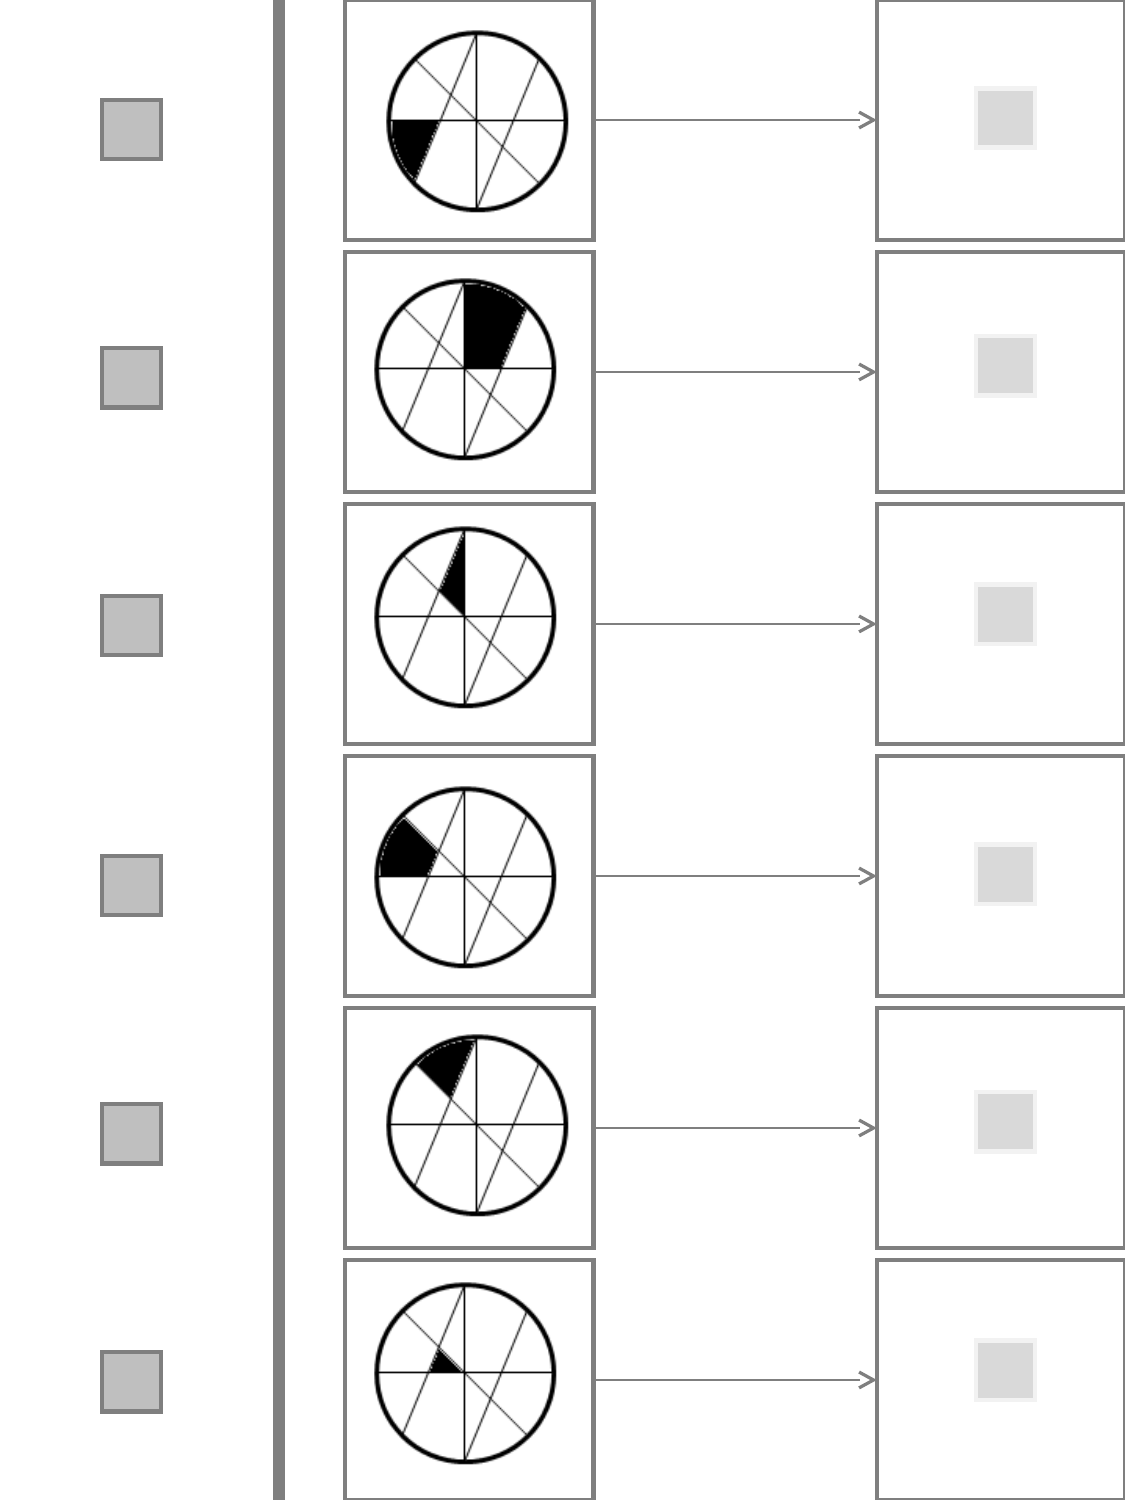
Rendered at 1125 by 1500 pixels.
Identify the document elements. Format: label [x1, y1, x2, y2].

text_box [345, 755, 594, 996]
text_box [345, 503, 594, 744]
text_box [345, 0, 594, 241]
picture [373, 277, 558, 462]
text_box [876, 1259, 1125, 1500]
text_box [101, 1352, 161, 1412]
picture [373, 785, 558, 970]
text_box [101, 856, 161, 916]
text_box [101, 100, 161, 160]
picture [373, 525, 558, 710]
text_box [876, 503, 1125, 744]
picture [385, 29, 570, 214]
text_box [876, 1008, 1125, 1248]
text_box [345, 1259, 594, 1500]
picture [385, 1033, 570, 1218]
text_box [101, 596, 161, 656]
text_box [101, 1104, 161, 1164]
text_box [876, 755, 1125, 996]
text_box [345, 1008, 594, 1248]
text_box [876, 0, 1125, 241]
picture [373, 1281, 558, 1466]
text_box [345, 251, 594, 492]
text_box [101, 348, 161, 408]
text_box [876, 251, 1125, 492]
